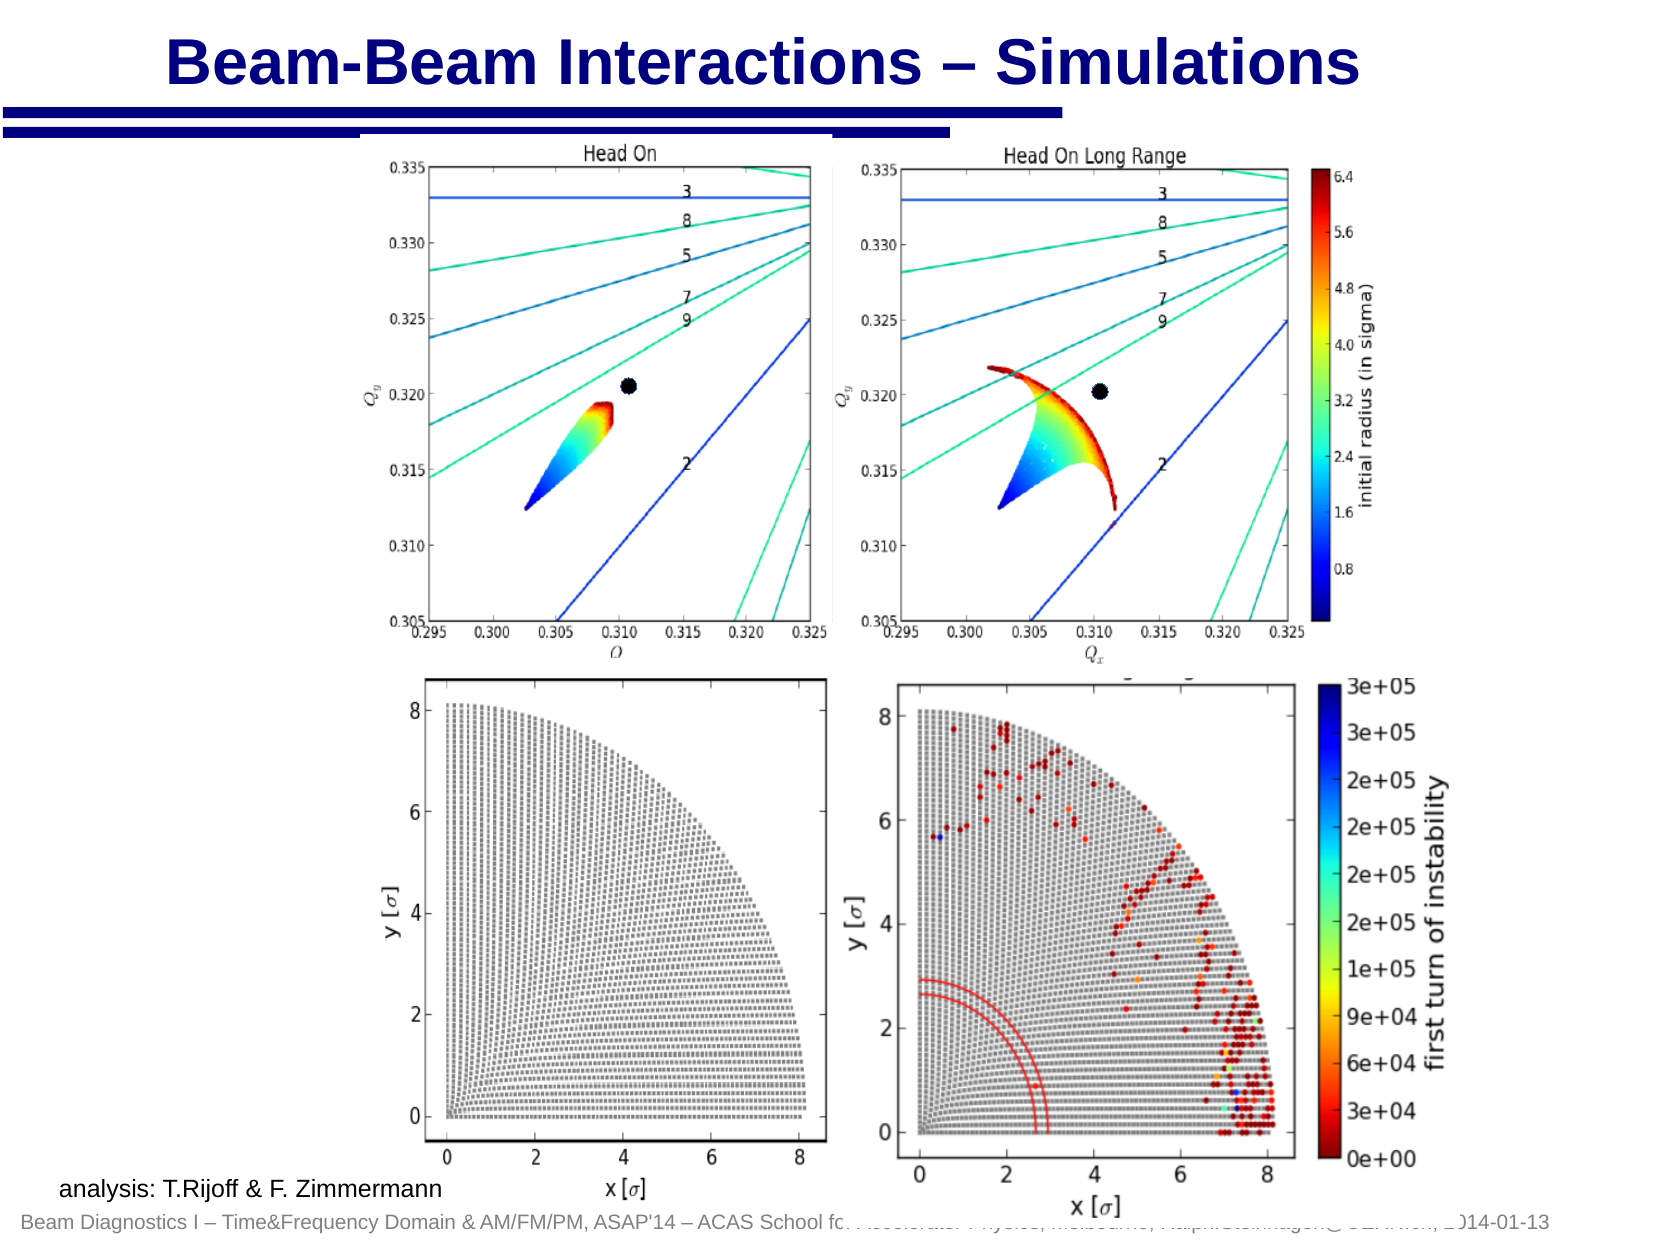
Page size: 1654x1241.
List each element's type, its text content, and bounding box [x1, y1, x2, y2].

text_box [1091, 383, 1109, 400]
picture [355, 678, 1460, 1228]
picture [360, 134, 1396, 670]
text_box analysis: T.Rijoff & F. Zimmermann [44, 1167, 502, 1216]
text_box [620, 377, 637, 395]
title Beam-Beam Interactions – Simulations [165, 0, 1546, 142]
